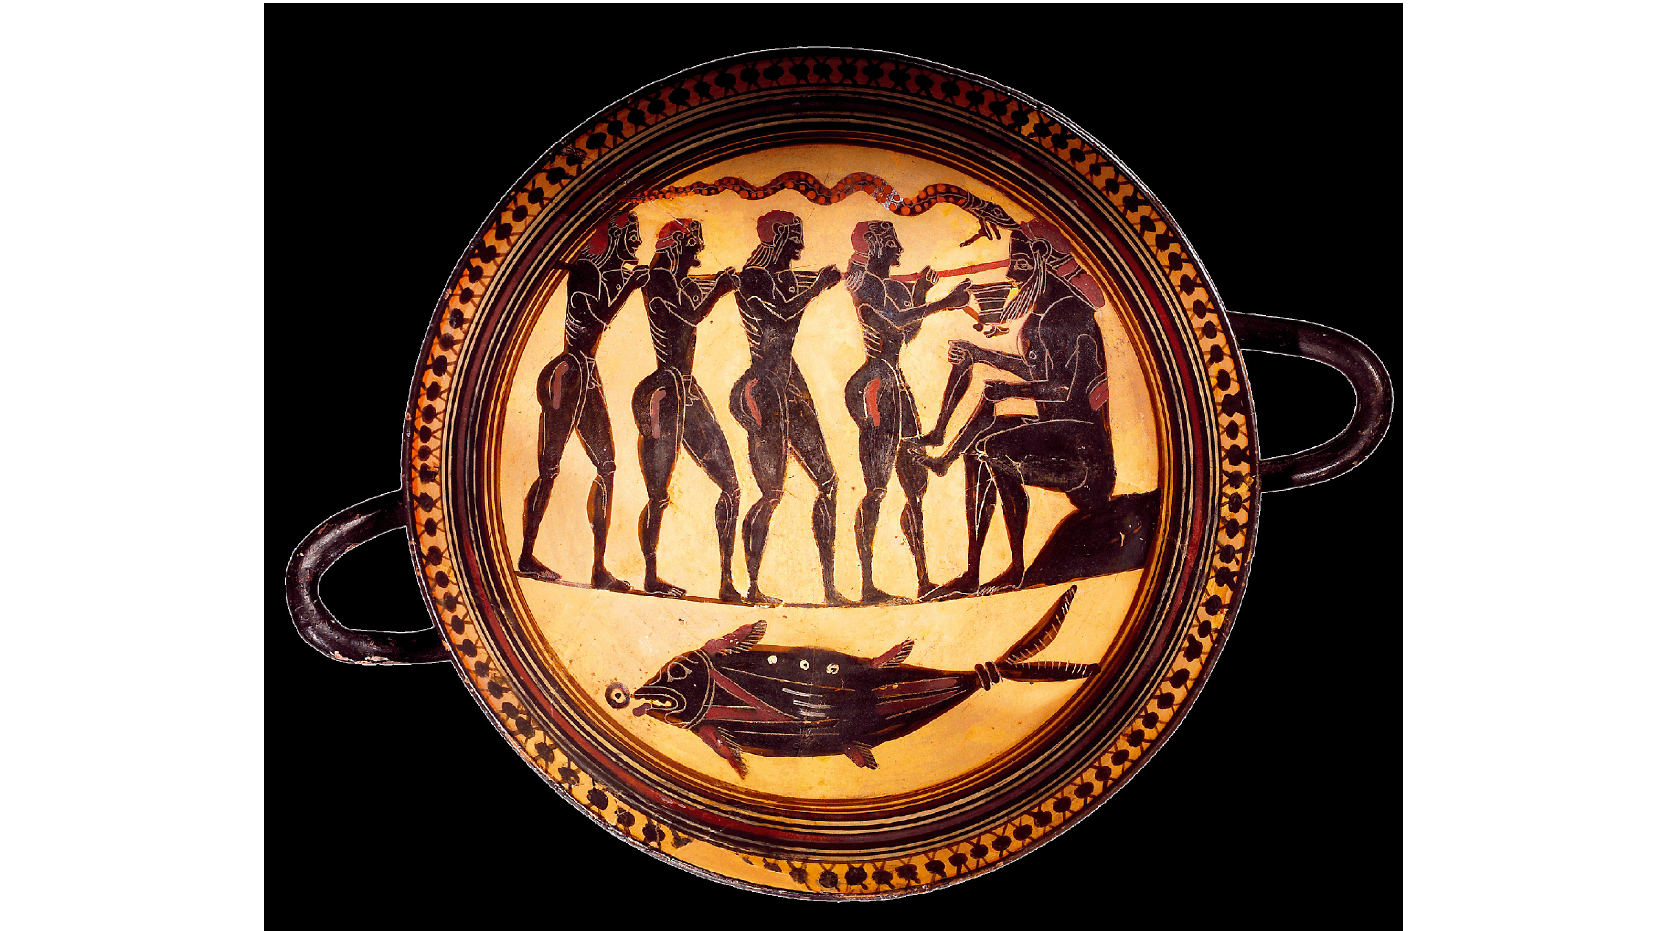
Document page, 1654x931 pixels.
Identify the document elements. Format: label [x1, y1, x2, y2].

picture [264, 3, 1403, 931]
